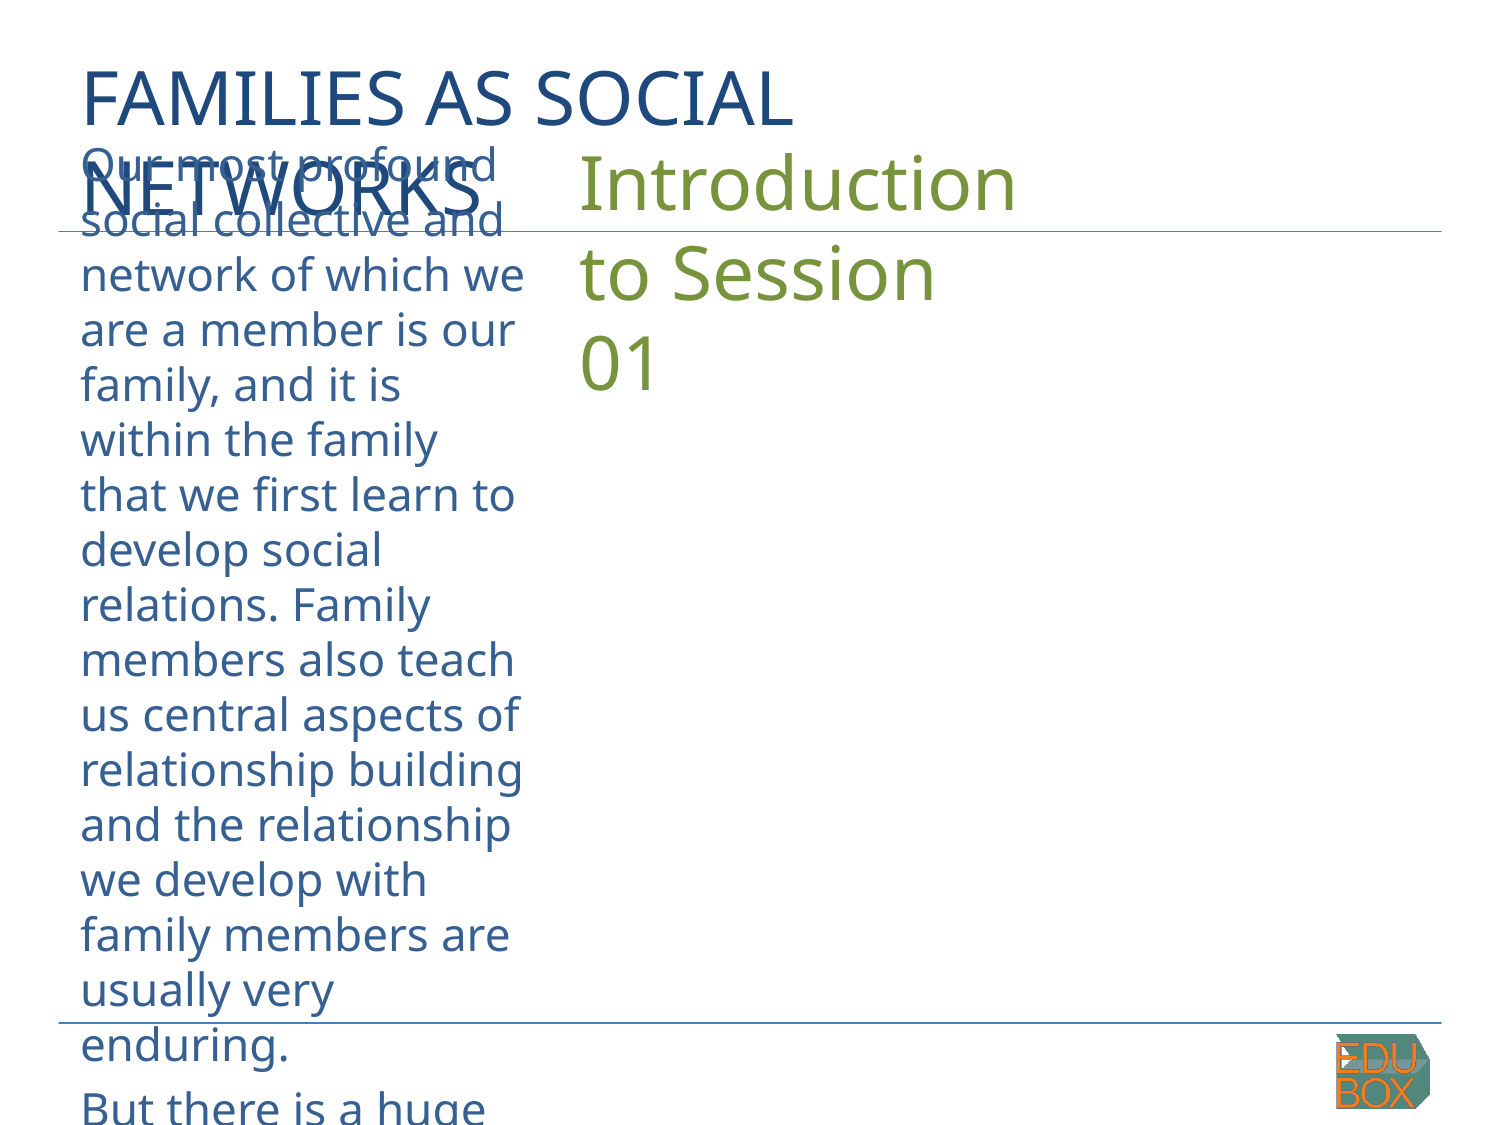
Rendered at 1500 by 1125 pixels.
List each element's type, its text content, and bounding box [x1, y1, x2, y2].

picture [1328, 1028, 1437, 1114]
list Introduction to Session 01 [64, 127, 1040, 247]
list Our most profound social collective and network of which we are a member is our family, and it is within the family that we first learn to develop social relations. Family members also teach us central aspects of relationship building and the relationship we develop with family members are usually very enduring. But there is a huge variety of family structures across and within countries that we need to be aware of in order to understand the complexity and changes occurring with regard to family relations when considered from a network perspective. Using one's own family as a starting point, the aim of this session is to raise awareness and sensitise participants to the relevance of our family as a primary social network, as well as its function and linkages. [64, 255, 1415, 998]
title FAMILIES AS SOCIAL NETWORKS [64, 42, 1500, 153]
